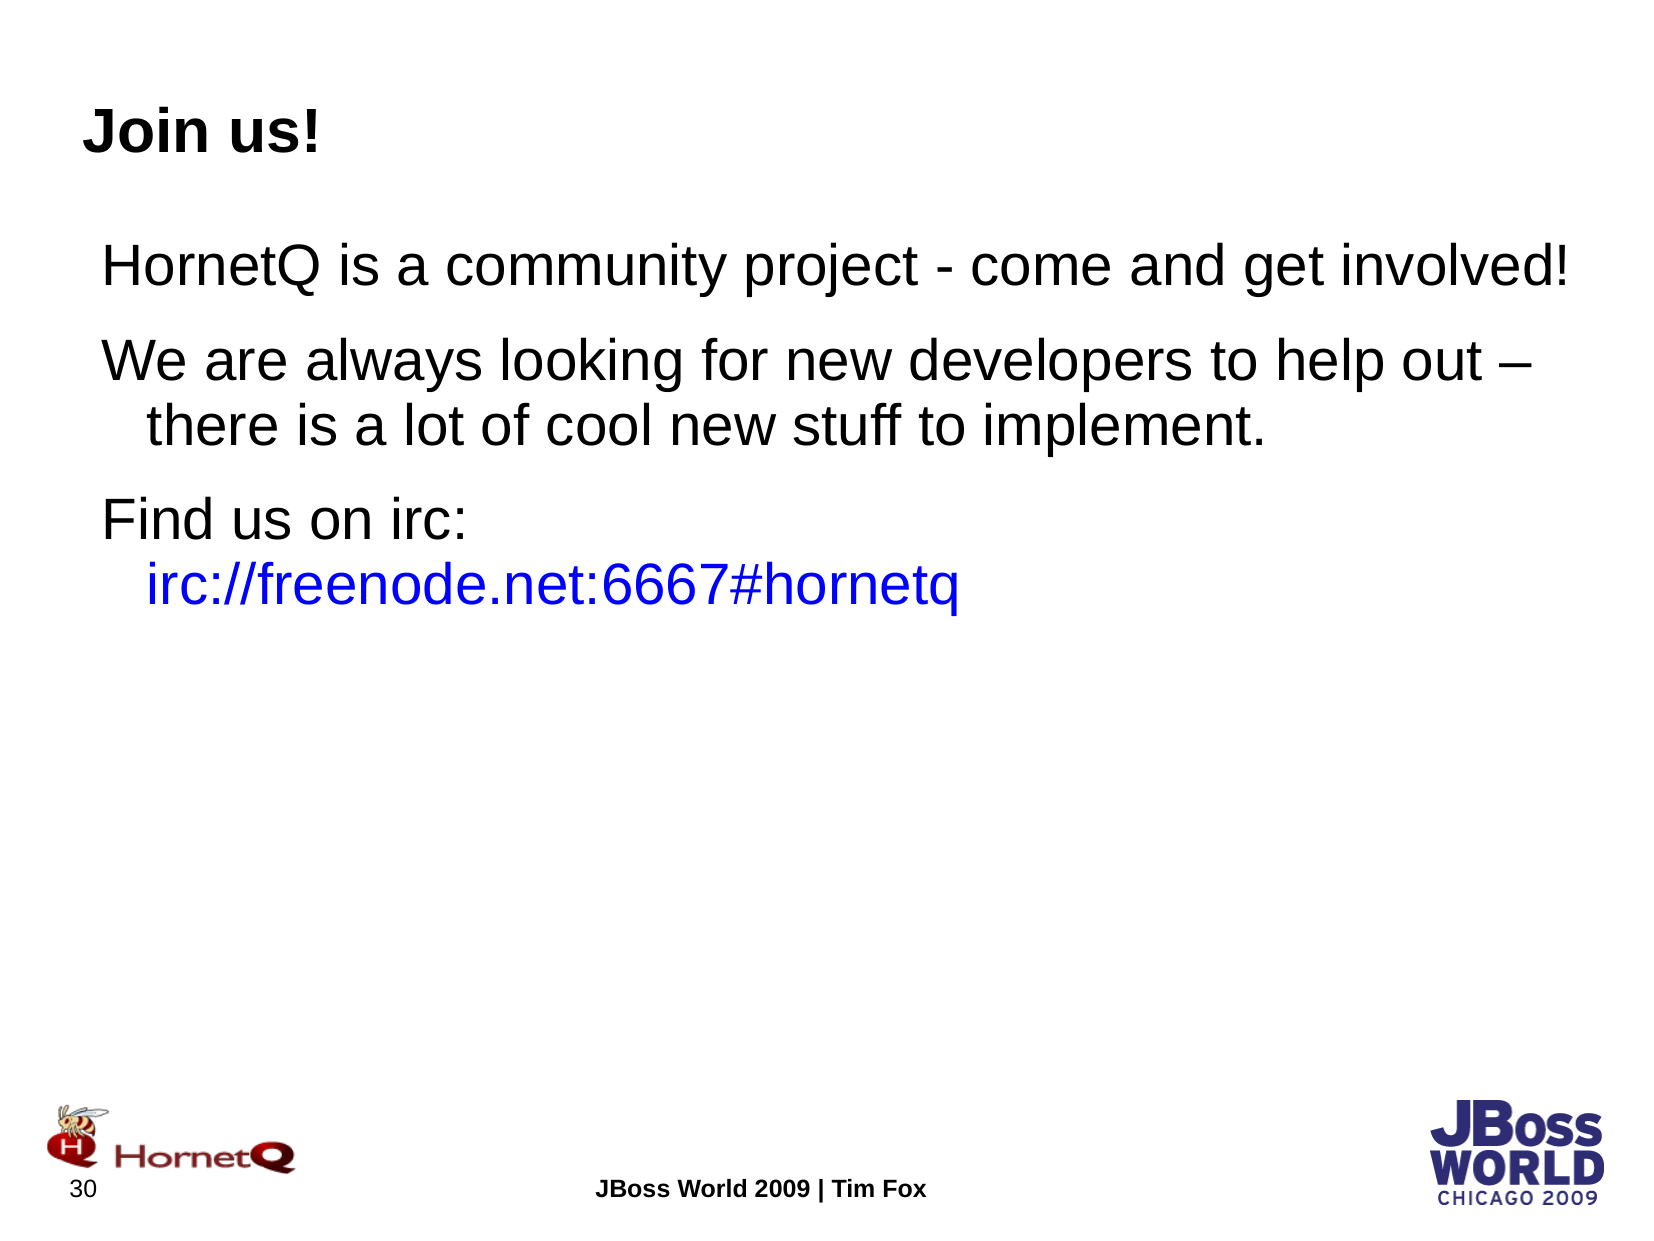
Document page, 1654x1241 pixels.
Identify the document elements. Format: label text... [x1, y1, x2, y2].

list HornetQ is a community project - come and get involved! We are always looking for new developers to help out – there is a lot of cool new stuff to implement. Find us on irc: irc://freenode.net:6667#hornetq [86, 232, 1576, 976]
picture [46, 1101, 297, 1177]
picture [1430, 1099, 1604, 1212]
title Join us! [82, 37, 1571, 226]
